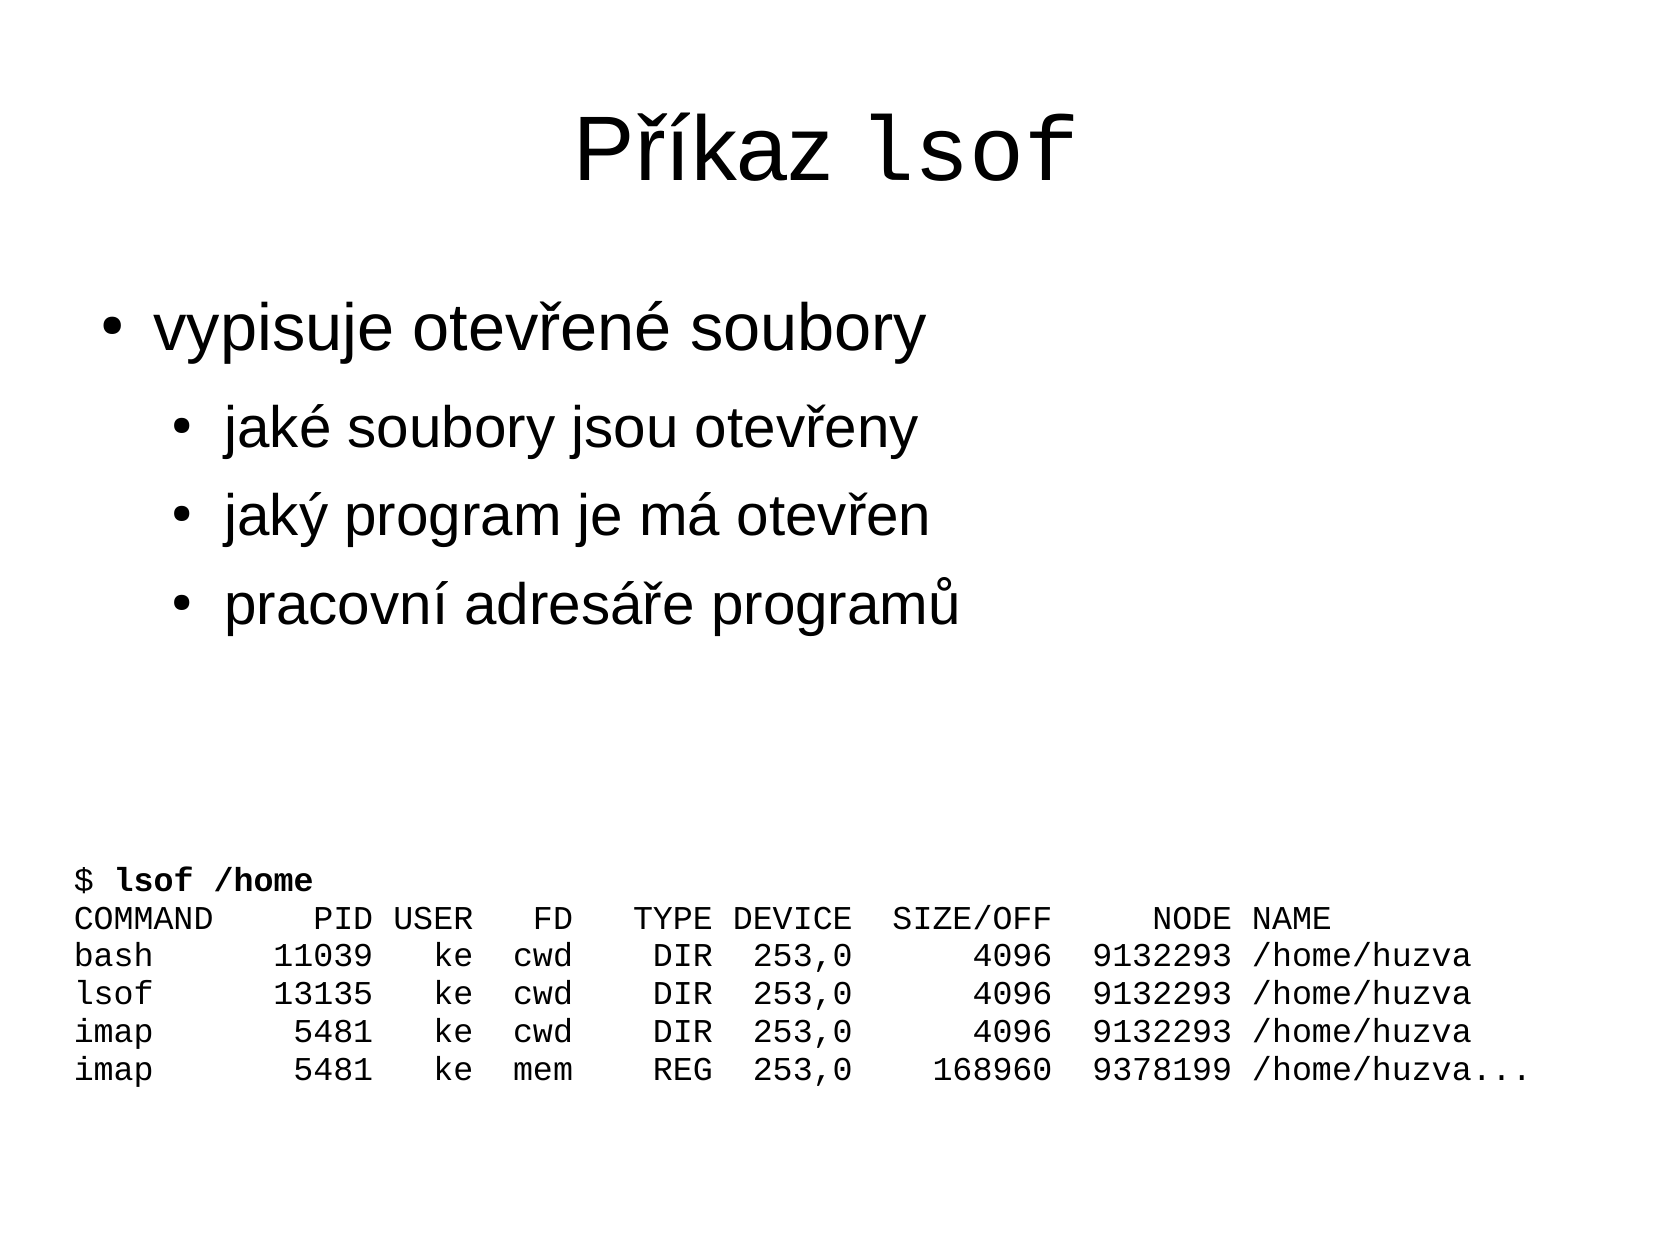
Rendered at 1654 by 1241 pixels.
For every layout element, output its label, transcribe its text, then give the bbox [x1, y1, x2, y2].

title Příkaz lsof [82, 56, 1571, 250]
text_box $ lsof /home COMMAND PID USER FD TYPE DEVICE SIZE/OFF NODE NAME bash 11039 ke cwd DIR 253,0 4096 9132293 /home/huzva lsof 13135 ke cwd DIR 253,0 4096 9132293 /home/huzva imap 5481 ke cwd DIR 253,0 4096 9132293 /home/huzva imap 5481 ke mem REG 253,0 168960 9378199 /home/huzva... [59, 856, 1595, 1136]
list vypisuje otevřené soubory jaké soubory jsou otevřeny jaký program je má otevřen pracovní adresáře programů [82, 290, 1571, 856]
